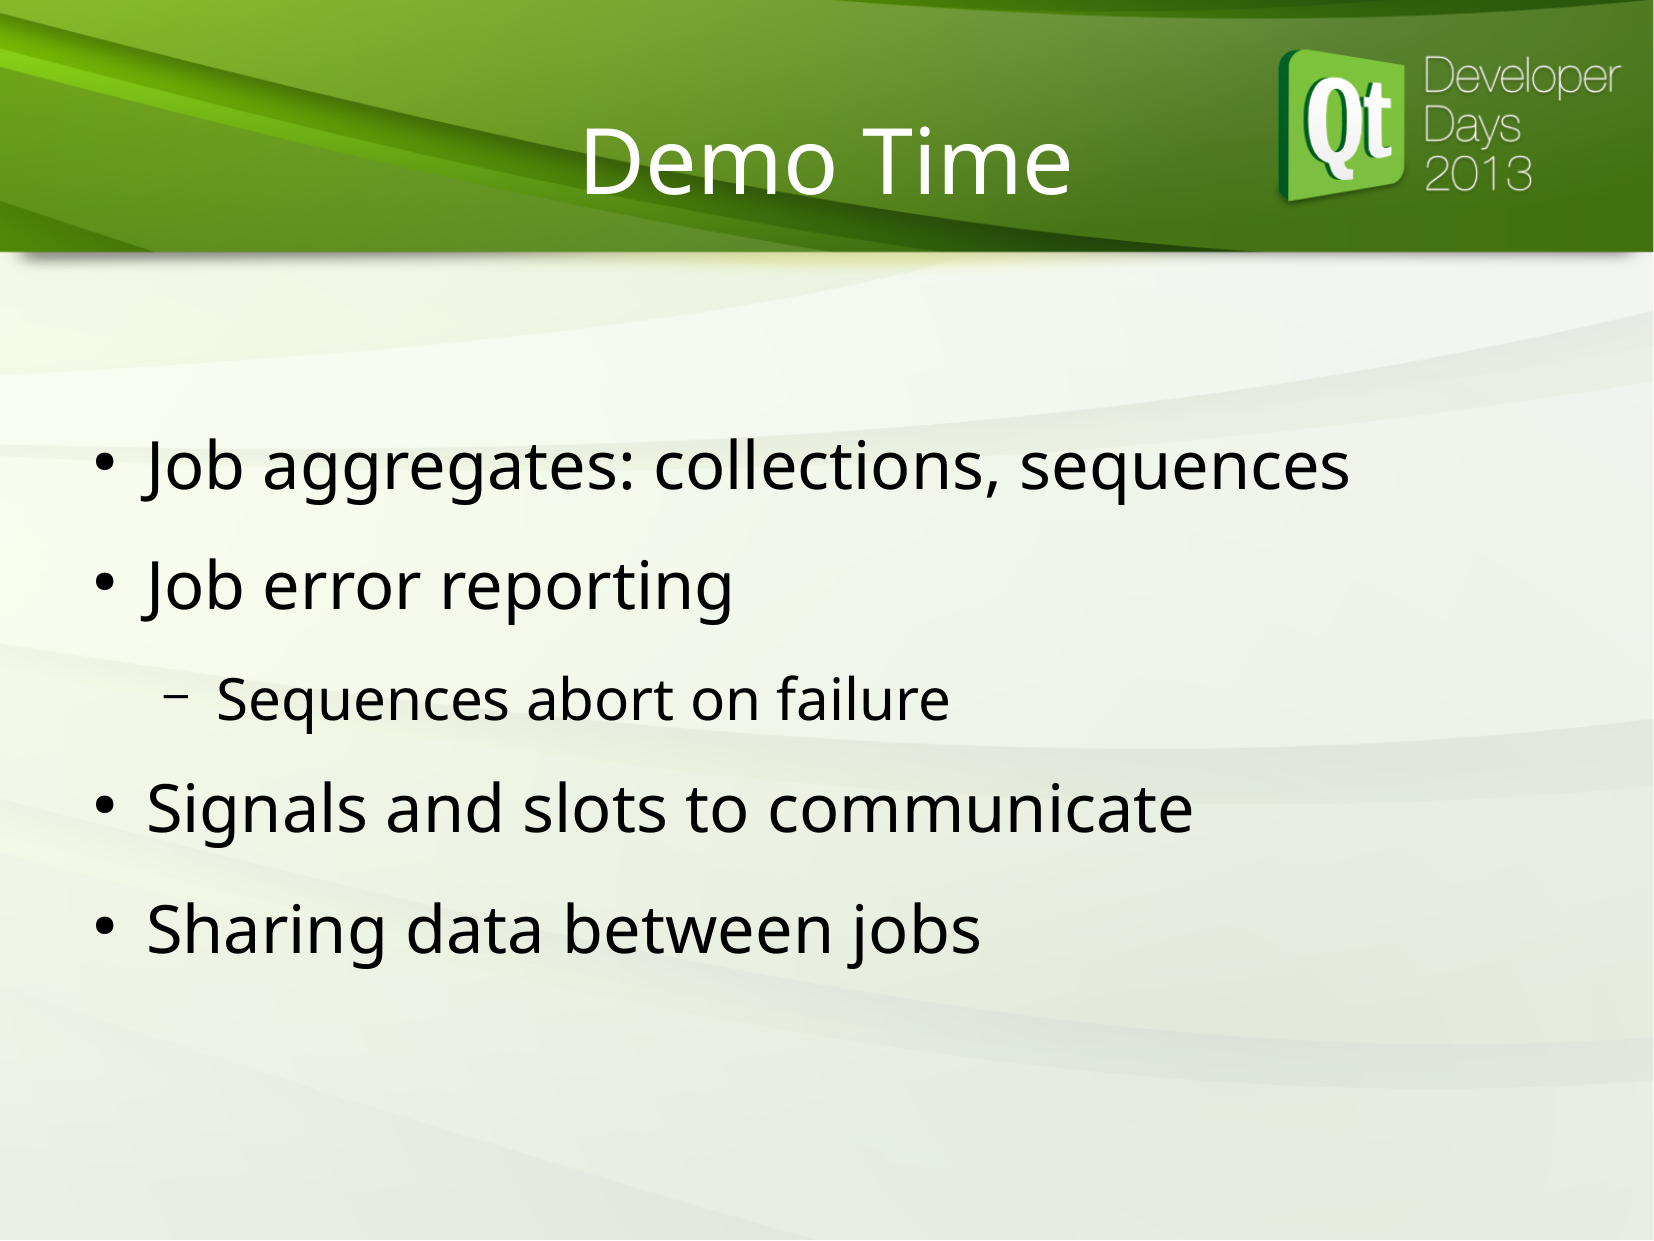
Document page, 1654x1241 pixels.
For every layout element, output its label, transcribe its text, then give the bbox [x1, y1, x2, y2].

title Demo Time [82, 55, 1571, 263]
picture [0, 0, 1654, 1240]
list Job aggregates: collections, sequences Job error reporting Sequences abort on failure Signals and slots to communicate Sharing data between jobs [75, 297, 1576, 1201]
